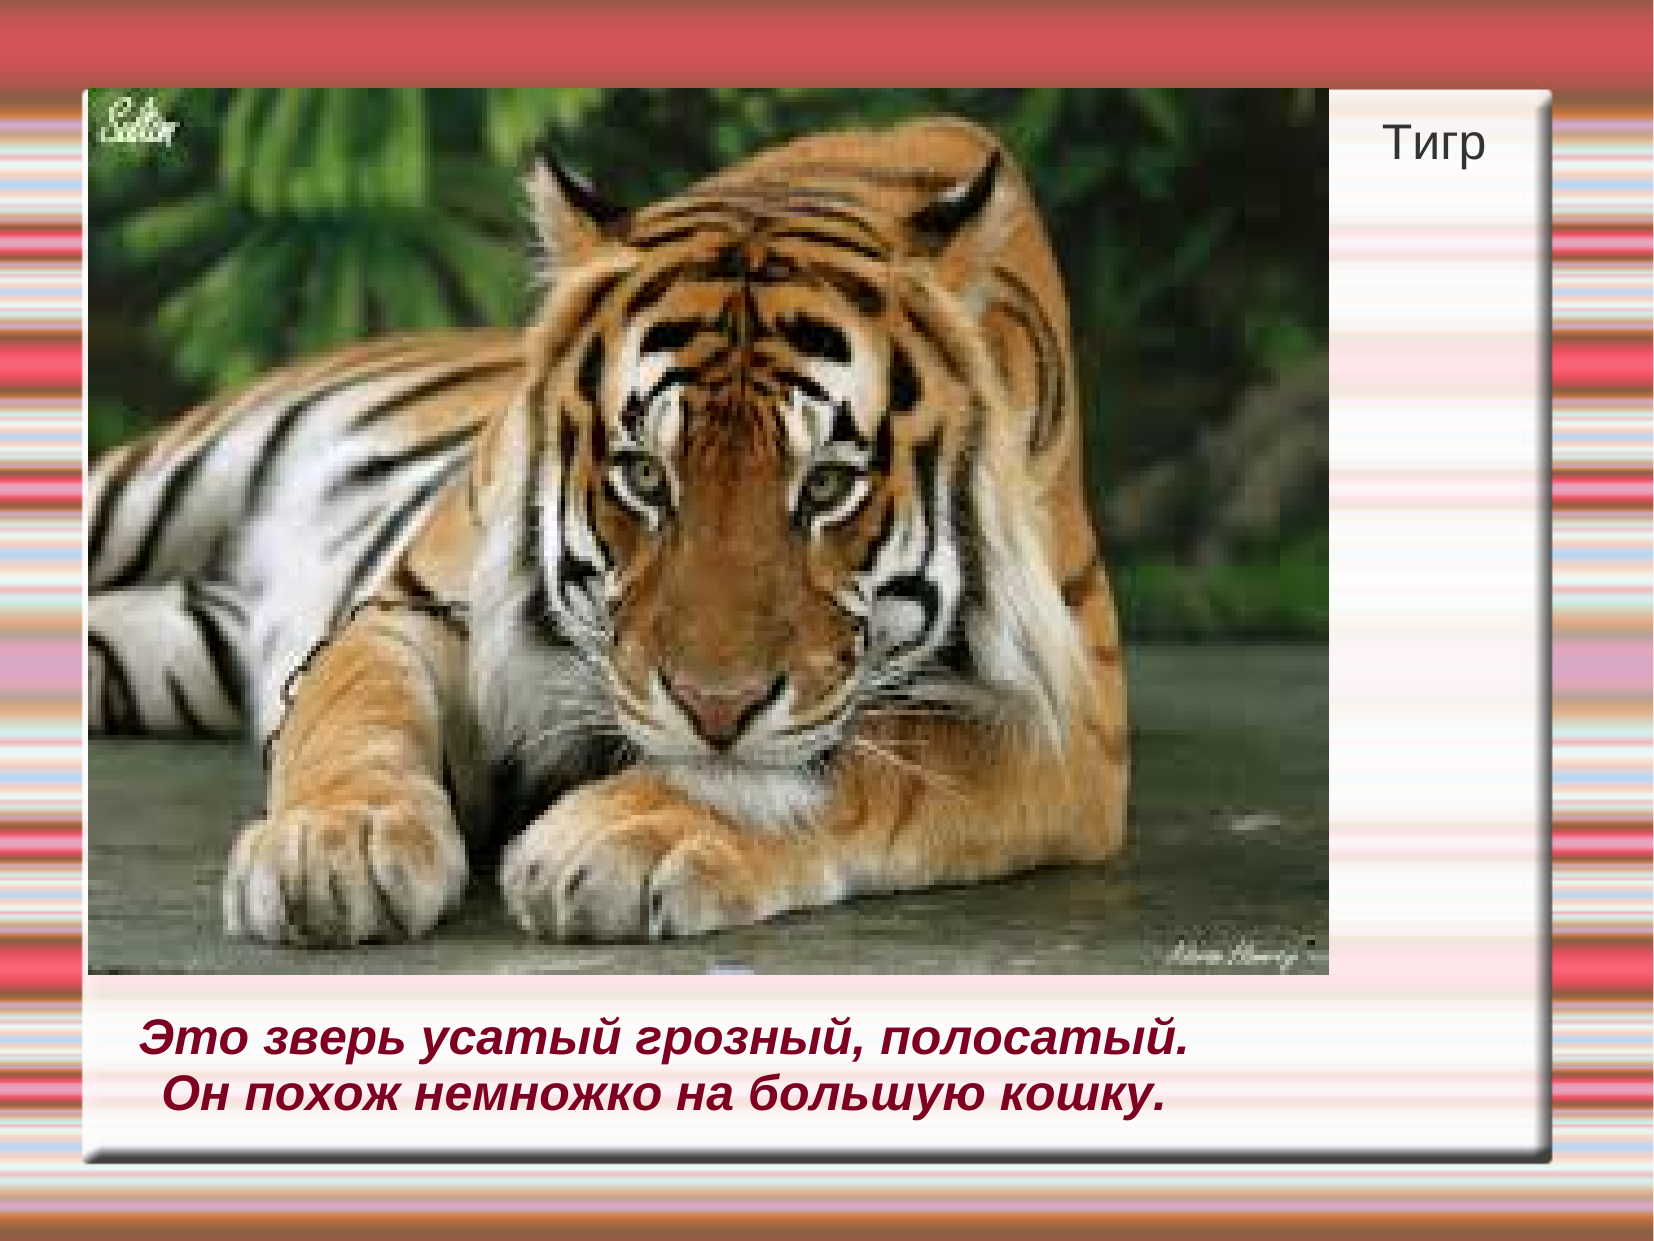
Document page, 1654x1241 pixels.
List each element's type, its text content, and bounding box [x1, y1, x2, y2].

picture [0, 0, 1654, 1241]
list Тигр [1299, 114, 1506, 207]
title Это зверь усатый грозный, полосатый. Он похож немножко на большую кошку. [118, 1008, 1211, 1123]
